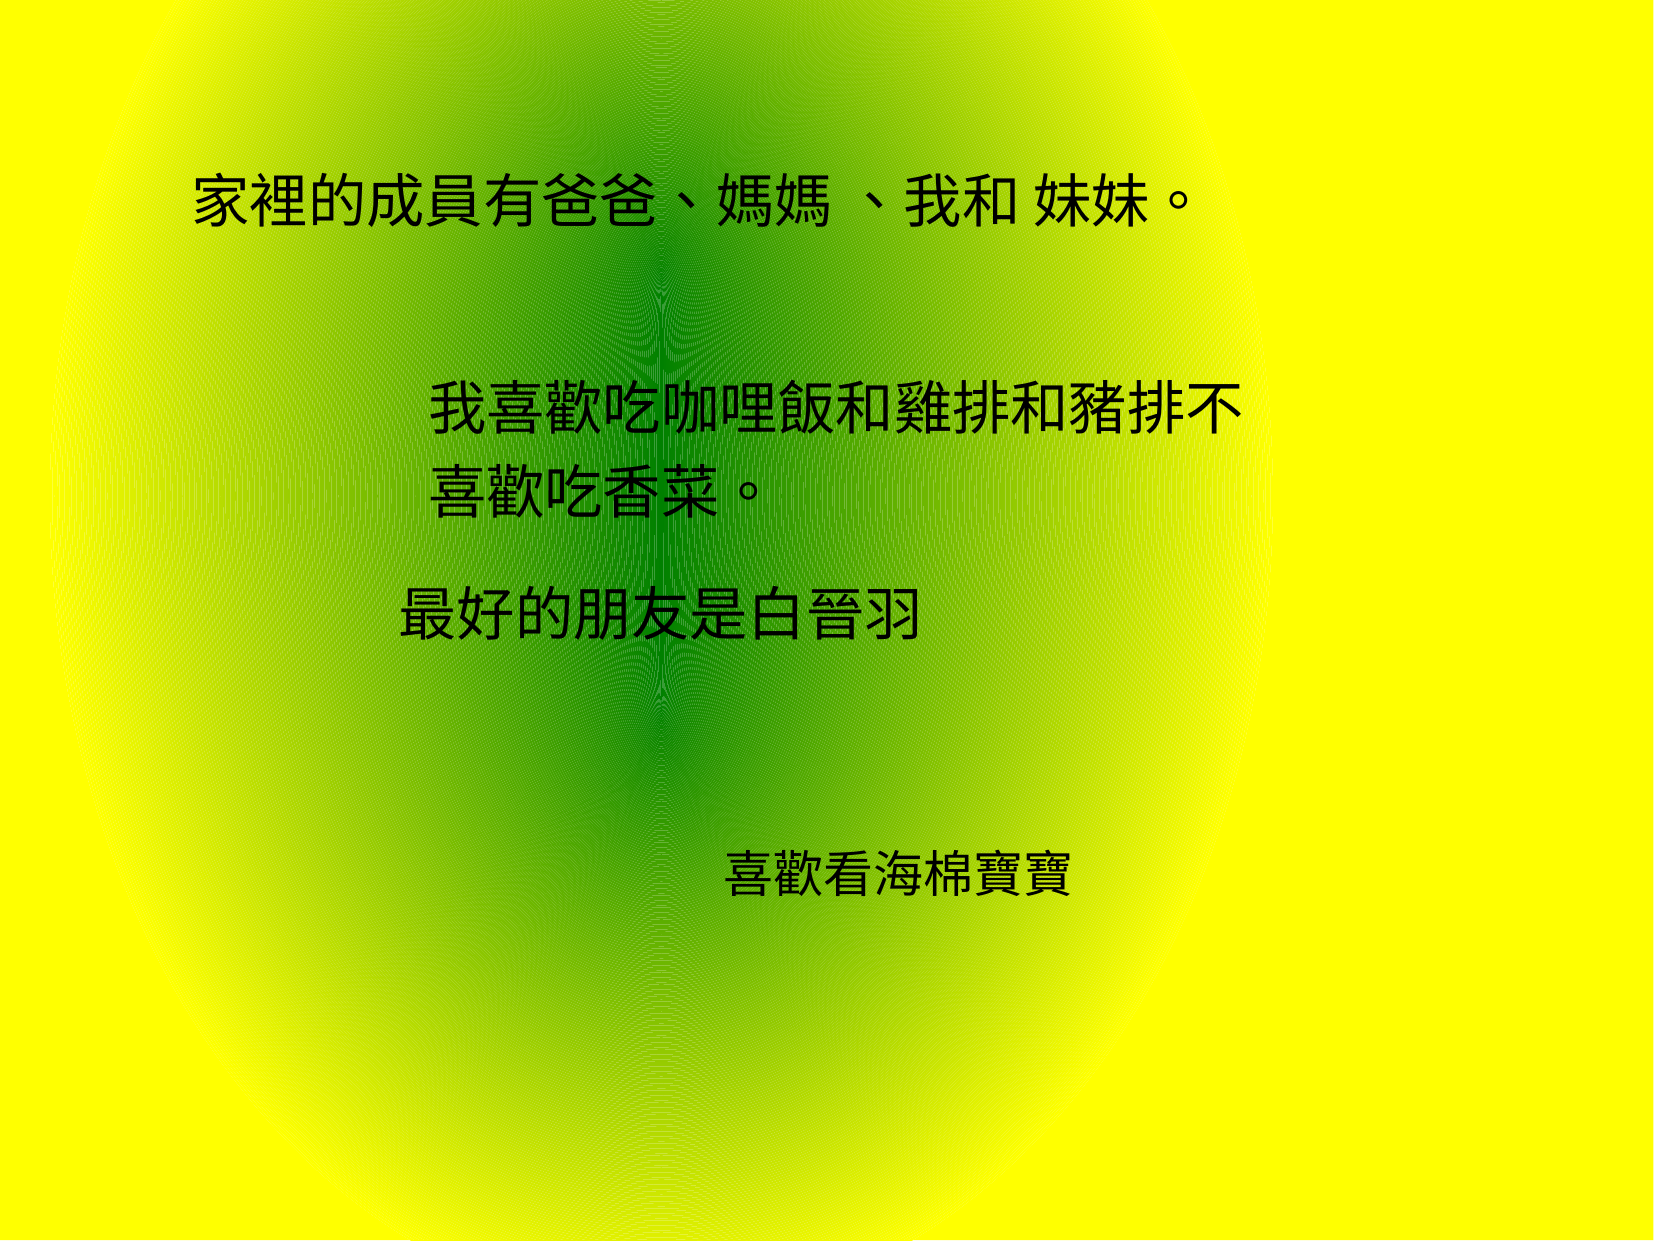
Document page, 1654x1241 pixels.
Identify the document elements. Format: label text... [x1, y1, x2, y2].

text_box 我喜歡吃咖哩飯和雞排和豬排不喜歡吃香菜。 [413, 354, 1270, 509]
text_box 家裡的成員有爸爸、媽媽 、我和 妹妹。 [177, 147, 1300, 237]
text_box 喜歡看海棉寶寶 [708, 826, 1152, 902]
text_box 最好的朋友是白晉羽 [383, 561, 1300, 646]
